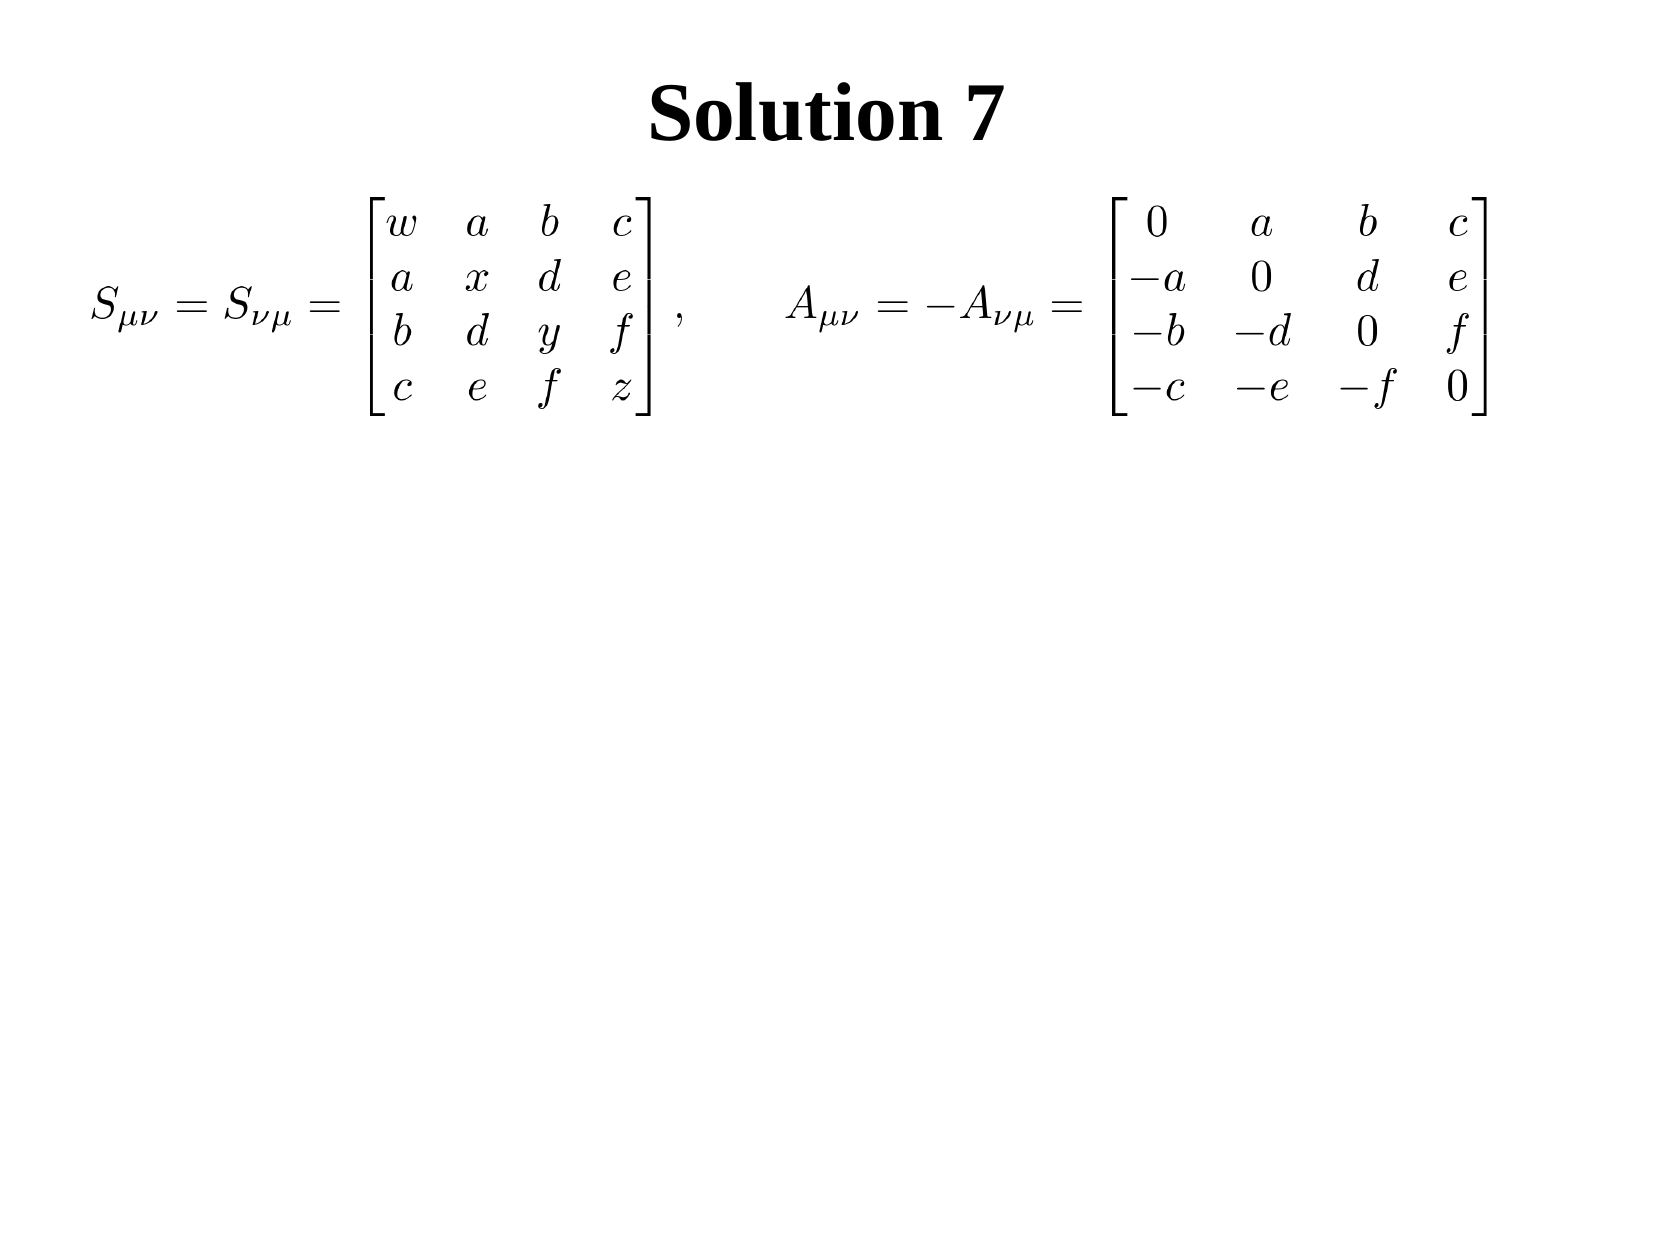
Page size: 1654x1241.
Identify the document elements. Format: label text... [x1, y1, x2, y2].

picture [91, 197, 1487, 416]
title Solution 7 [82, 49, 1571, 165]
